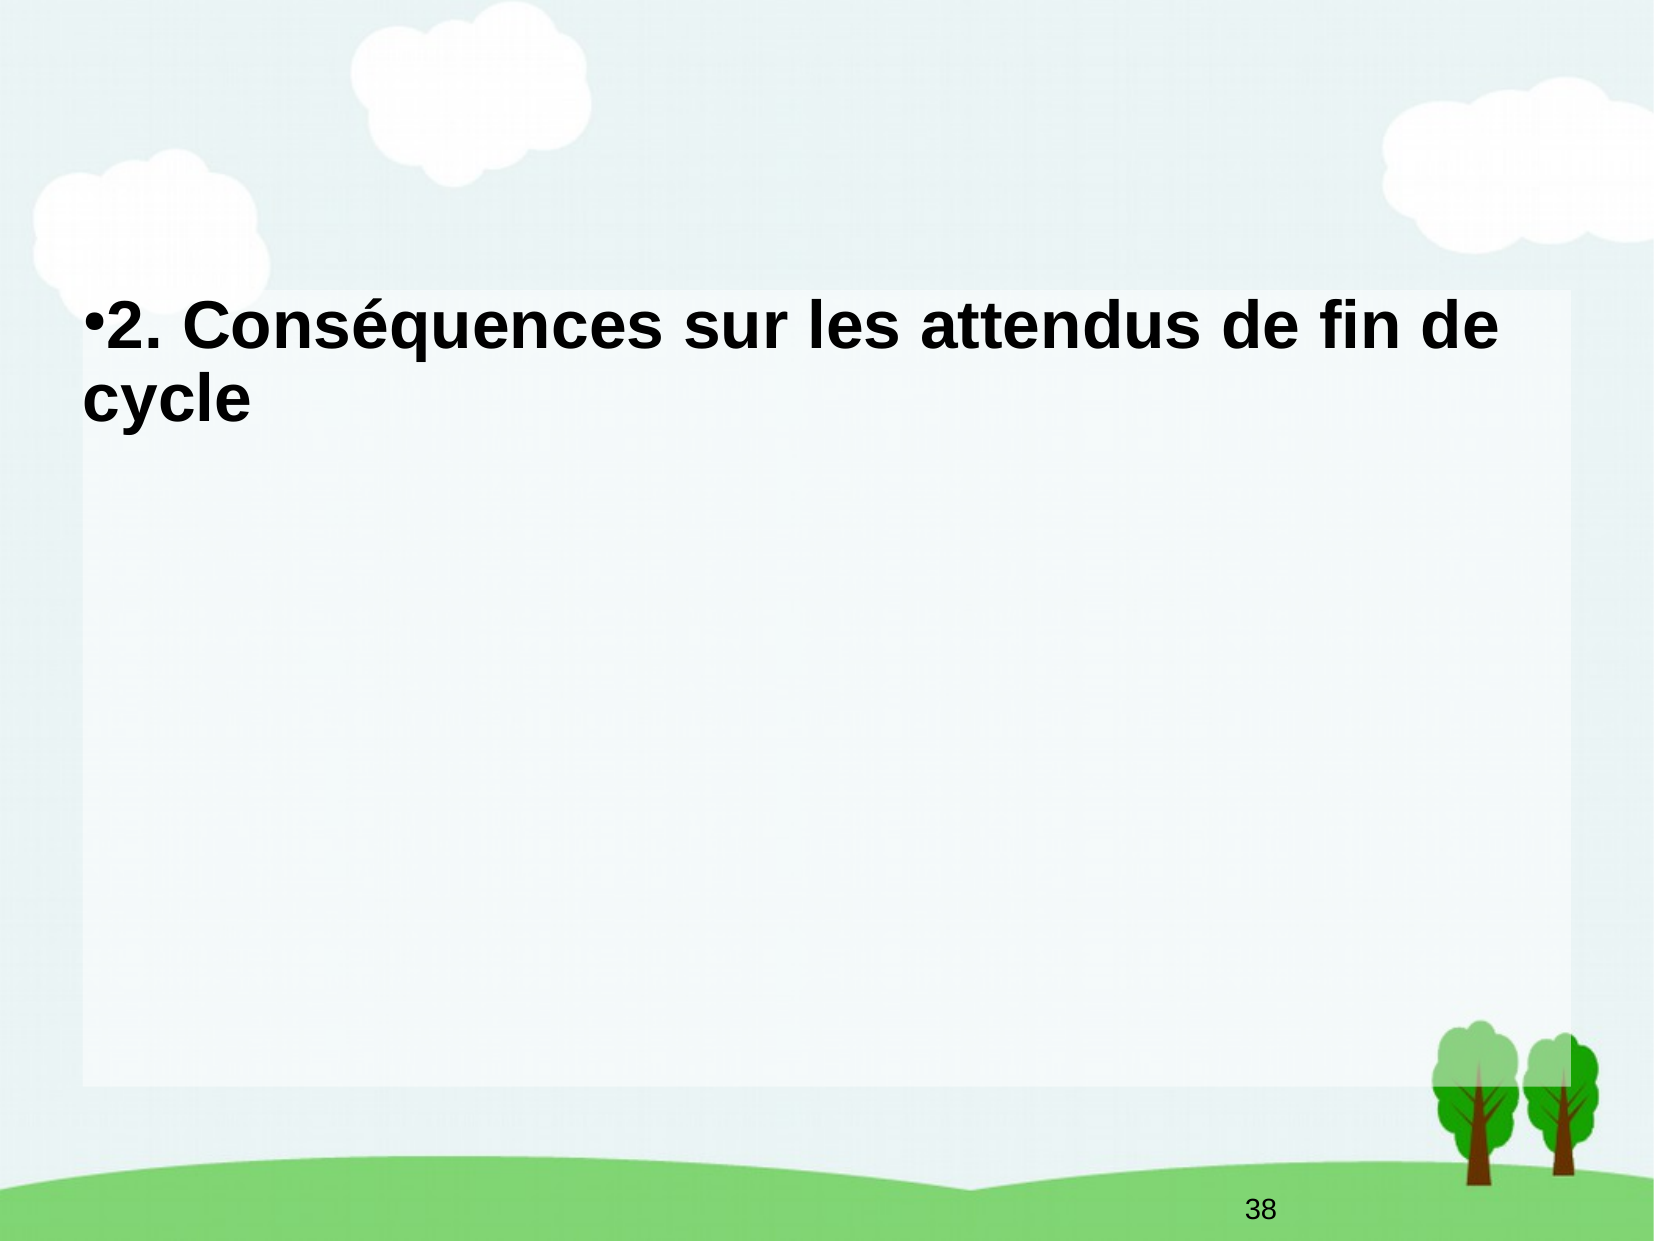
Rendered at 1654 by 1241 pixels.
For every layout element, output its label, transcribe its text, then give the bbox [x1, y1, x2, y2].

picture [0, 0, 1654, 1241]
text_box <numéro> [1244, 1190, 1630, 1241]
list 2. Conséquences sur les attendus de fin de cycle [82, 290, 1571, 1087]
